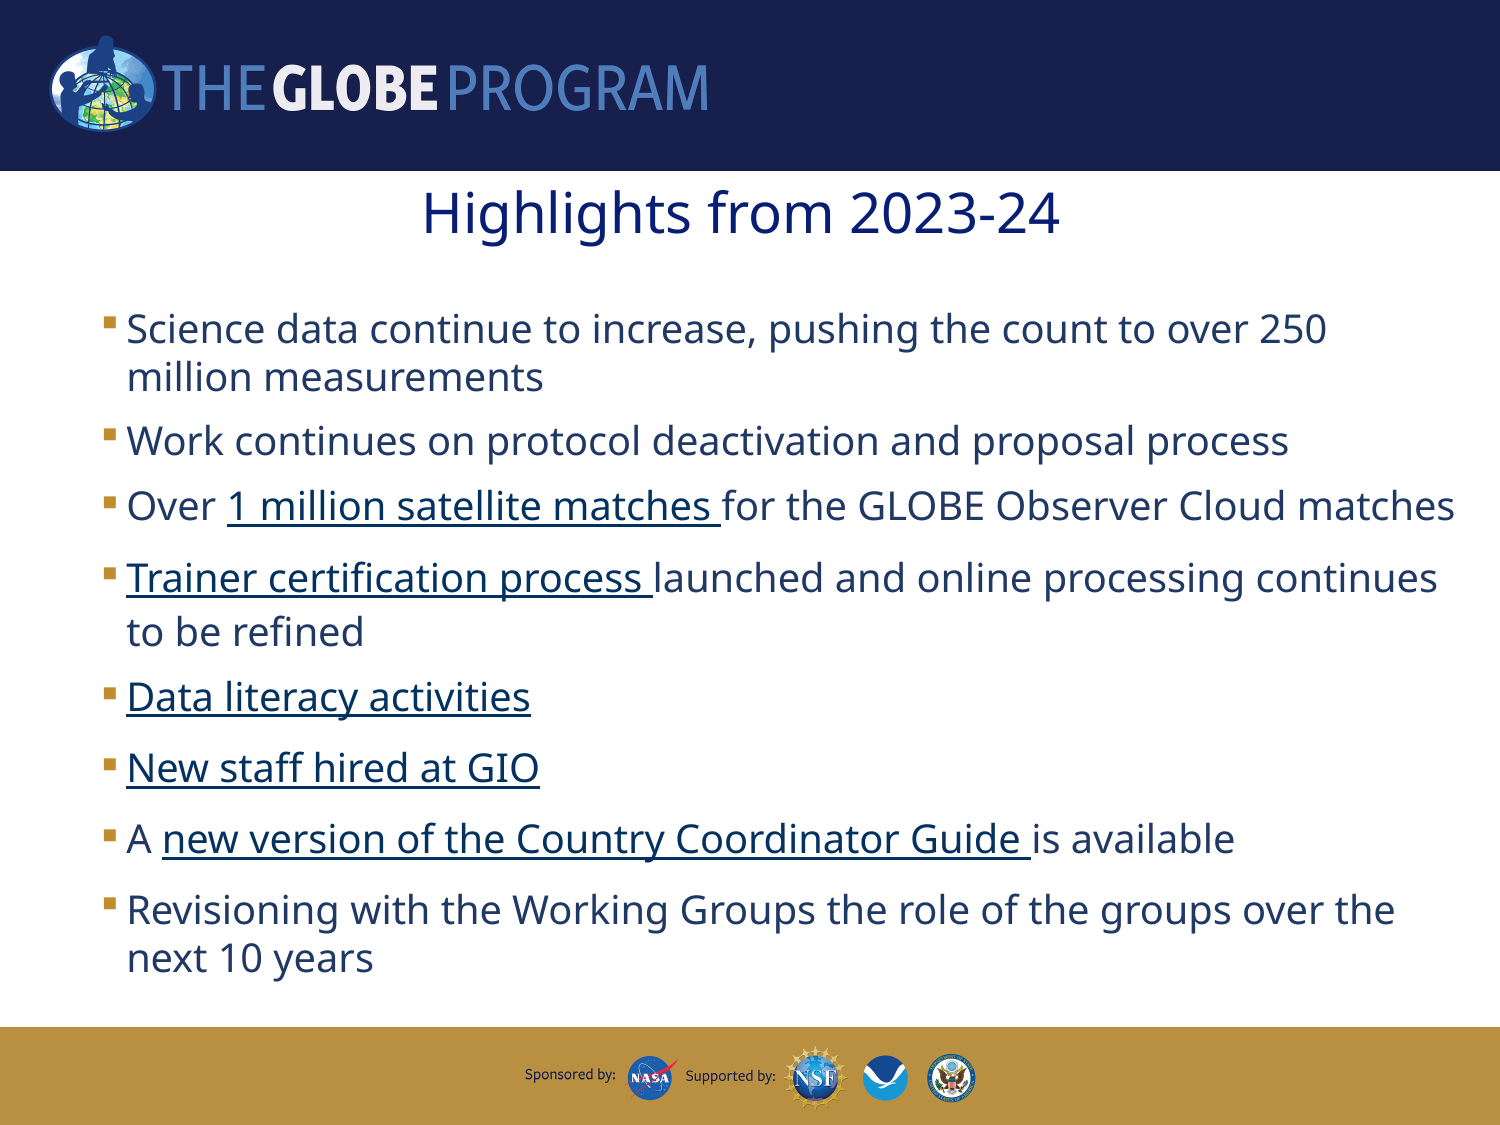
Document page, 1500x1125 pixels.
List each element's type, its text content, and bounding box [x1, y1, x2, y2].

list Science data continue to increase, pushing the count to over 250 million measurements Work continues on protocol deactivation and proposal process Over 1 million satellite matches for the GLOBE Observer Cloud matches Trainer certification process launched and online processing continues to be refined Data literacy activities New staff hired at GIO A new version of the Country Coordinator Guide is available Revisioning with the Working Groups the role of the groups over the next 10 years [85, 296, 1477, 1033]
title Highlights from 2023-24 [101, 133, 1396, 254]
picture [0, 0, 1500, 171]
picture [0, 1027, 1500, 1125]
